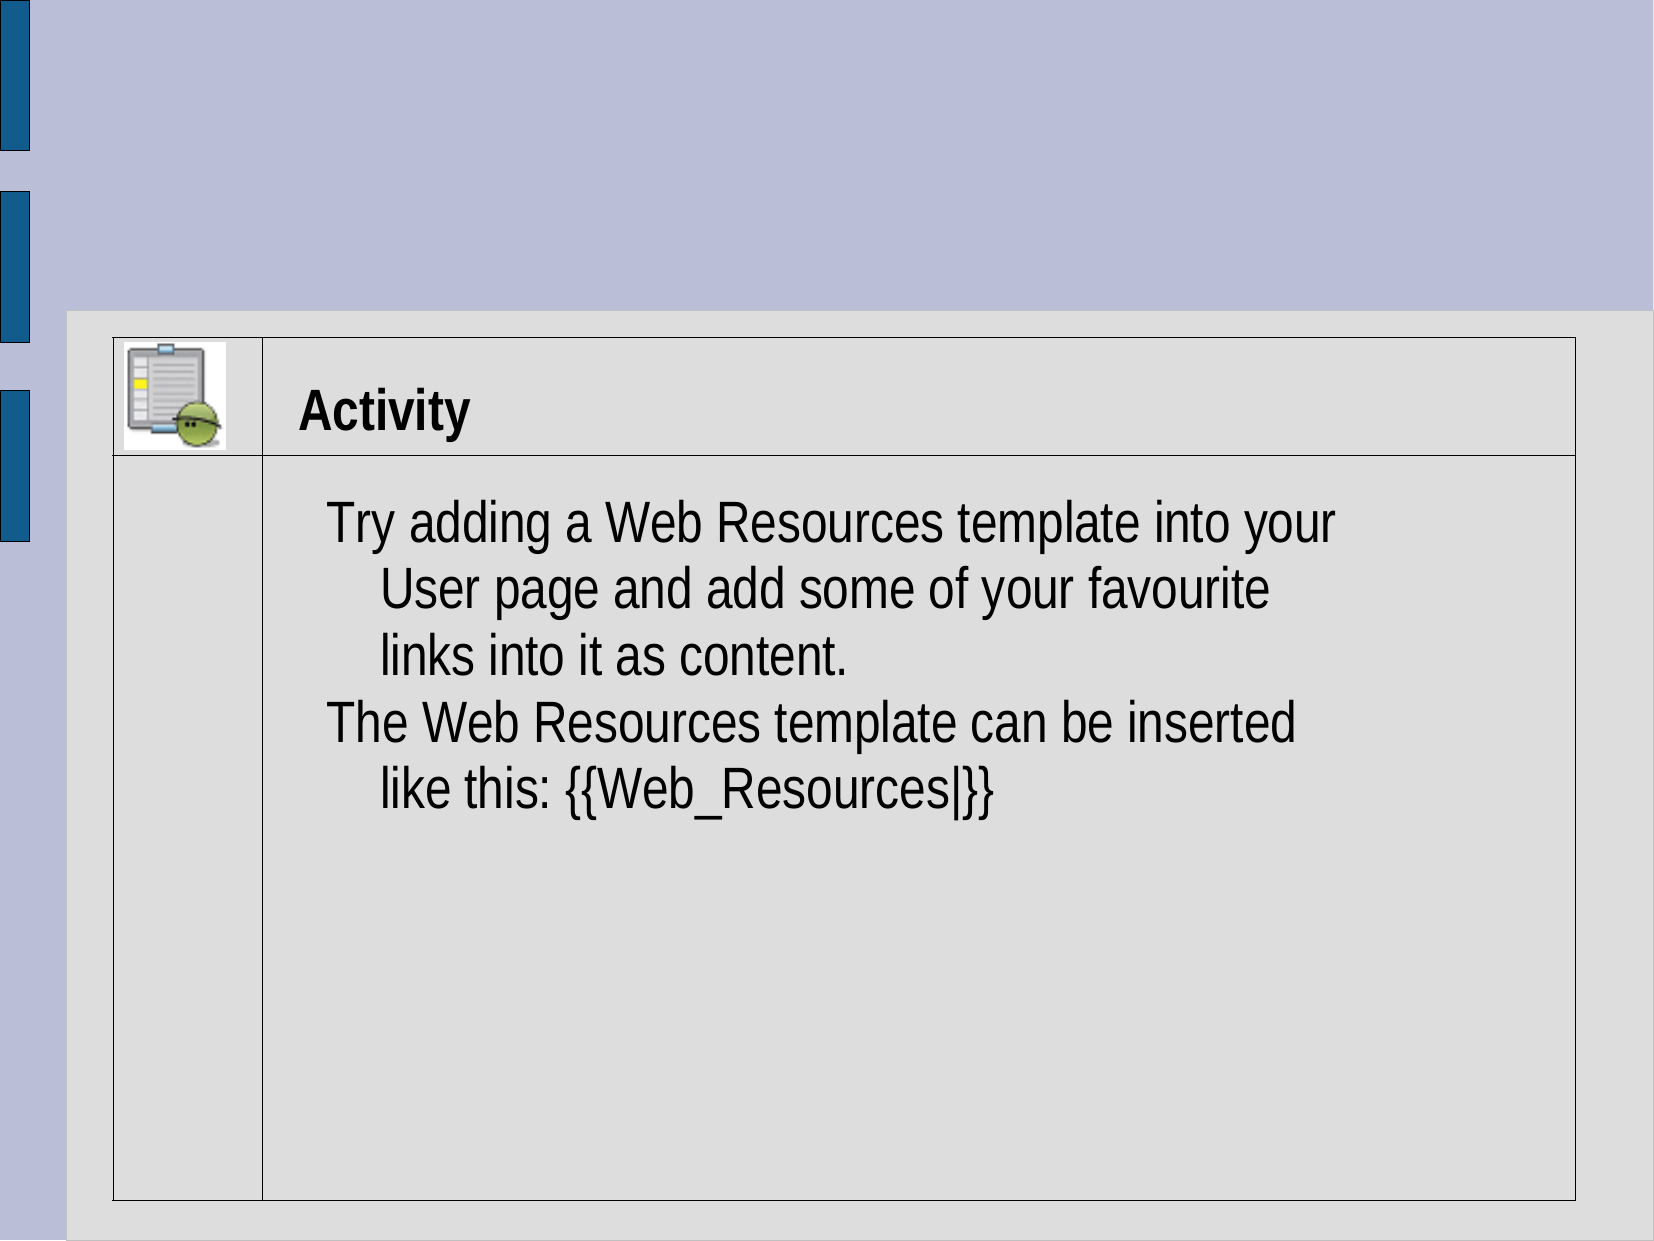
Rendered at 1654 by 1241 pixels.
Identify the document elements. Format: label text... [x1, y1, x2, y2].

text_box Activity [280, 375, 526, 443]
picture [124, 342, 226, 451]
list Try adding a Web Resources template into your User page and add some of your favourite links into it as content. The Web Resources template can be inserted like this: {{Web_Resources|}} [309, 487, 1351, 1082]
